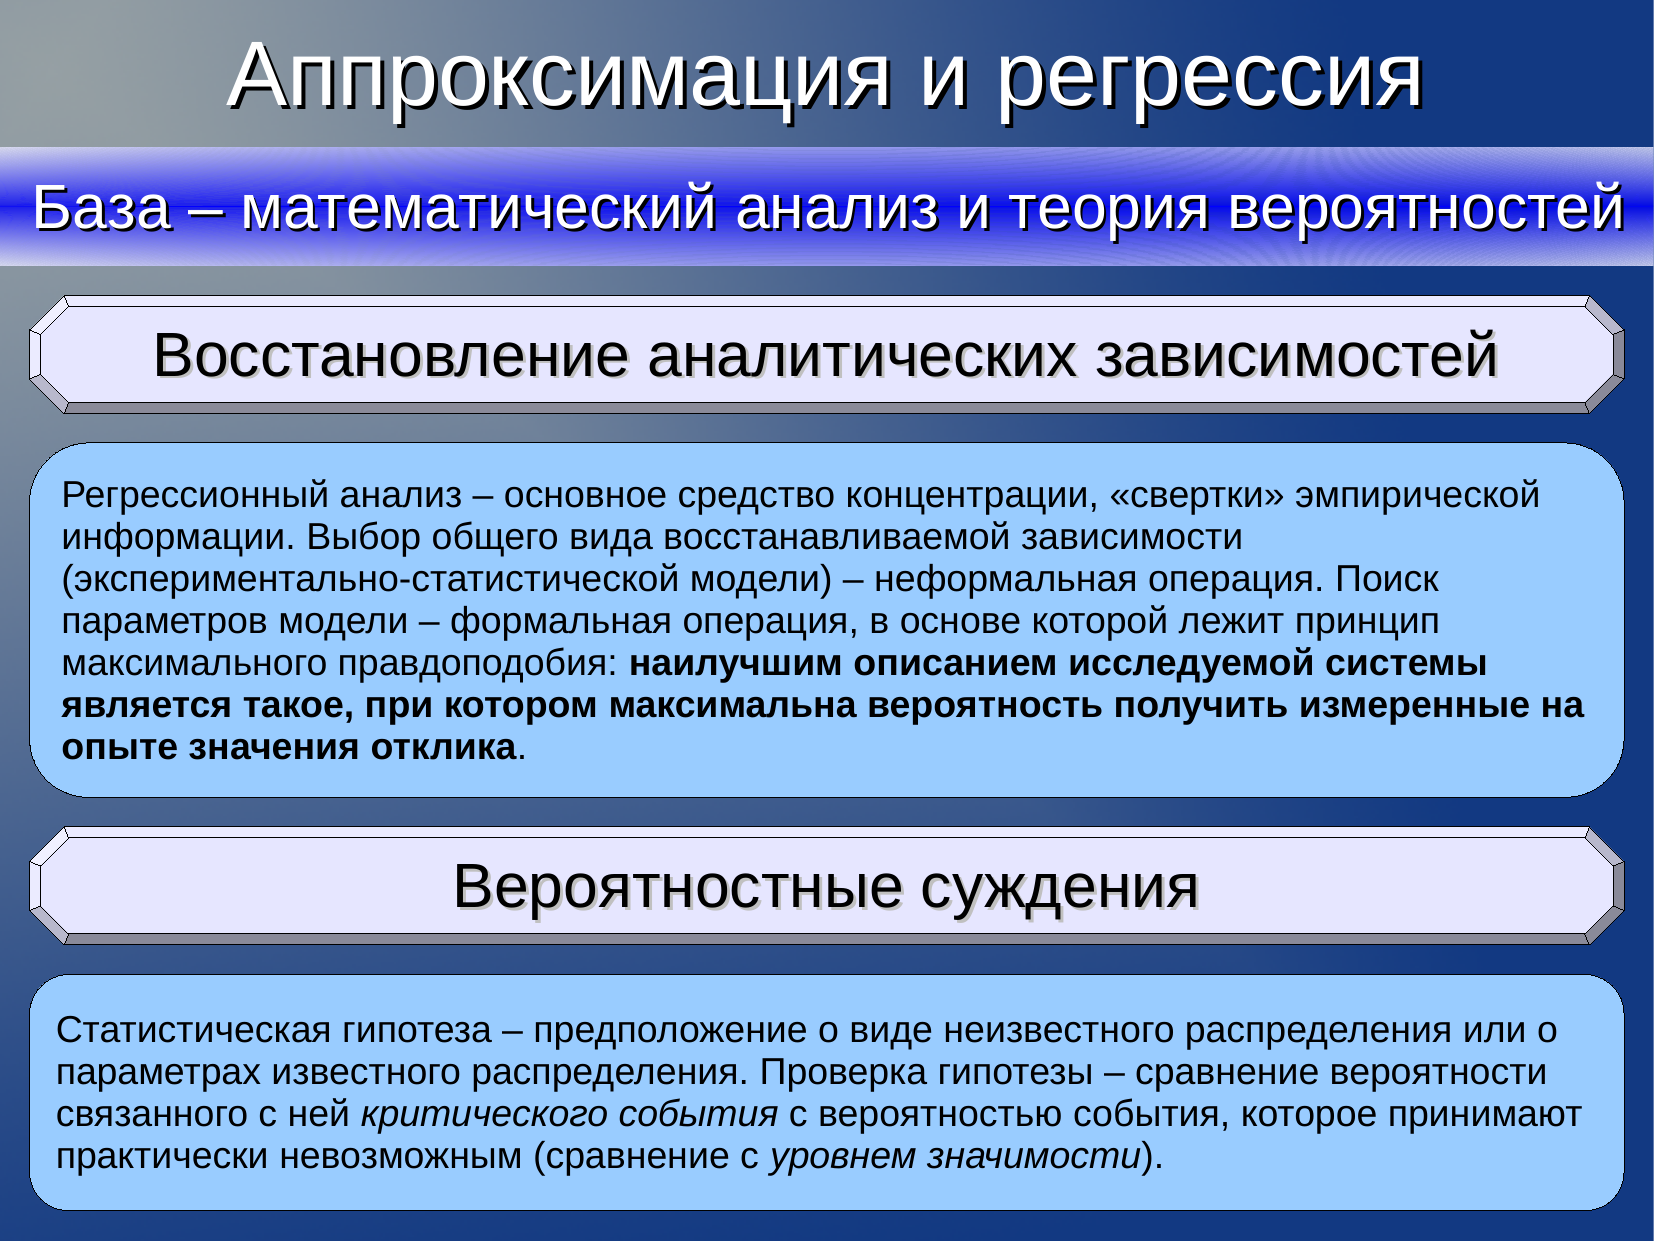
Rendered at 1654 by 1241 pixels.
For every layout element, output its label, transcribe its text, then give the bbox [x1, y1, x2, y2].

picture [0, 266, 1654, 1241]
text_box Статистическая гипотеза – предположение о виде неизвестного распределения или о параметрах известного распределения. Проверка гипотезы – сравнение вероятности связанного с ней критического события с вероятностью события, которое принимают практически невозможным (сравнение с уровнем значимости). [29, 974, 1625, 1211]
text_box Вероятностные суждения [41, 838, 1613, 933]
picture [0, 0, 1654, 147]
title База – математический анализ и теория вероятностей [0, 147, 1654, 266]
text_box Восстановление аналитических зависимостей [41, 307, 1613, 402]
text_box Регрессионный анализ – основное средство концентрации, «свертки» эмпирической информации. Выбор общего вида восстанавливаемой зависимости (экспериментально-статистической модели) – неформальная операция. Поиск параметров модели – формальная операция, в основе которой лежит принцип максимального правдоподобия: наилучшим описанием исследуемой системы является такое, при котором максимальна вероятность получить измеренные на опыте значения отклика. [29, 442, 1625, 798]
title Аппроксимация и регрессия [82, 22, 1571, 126]
